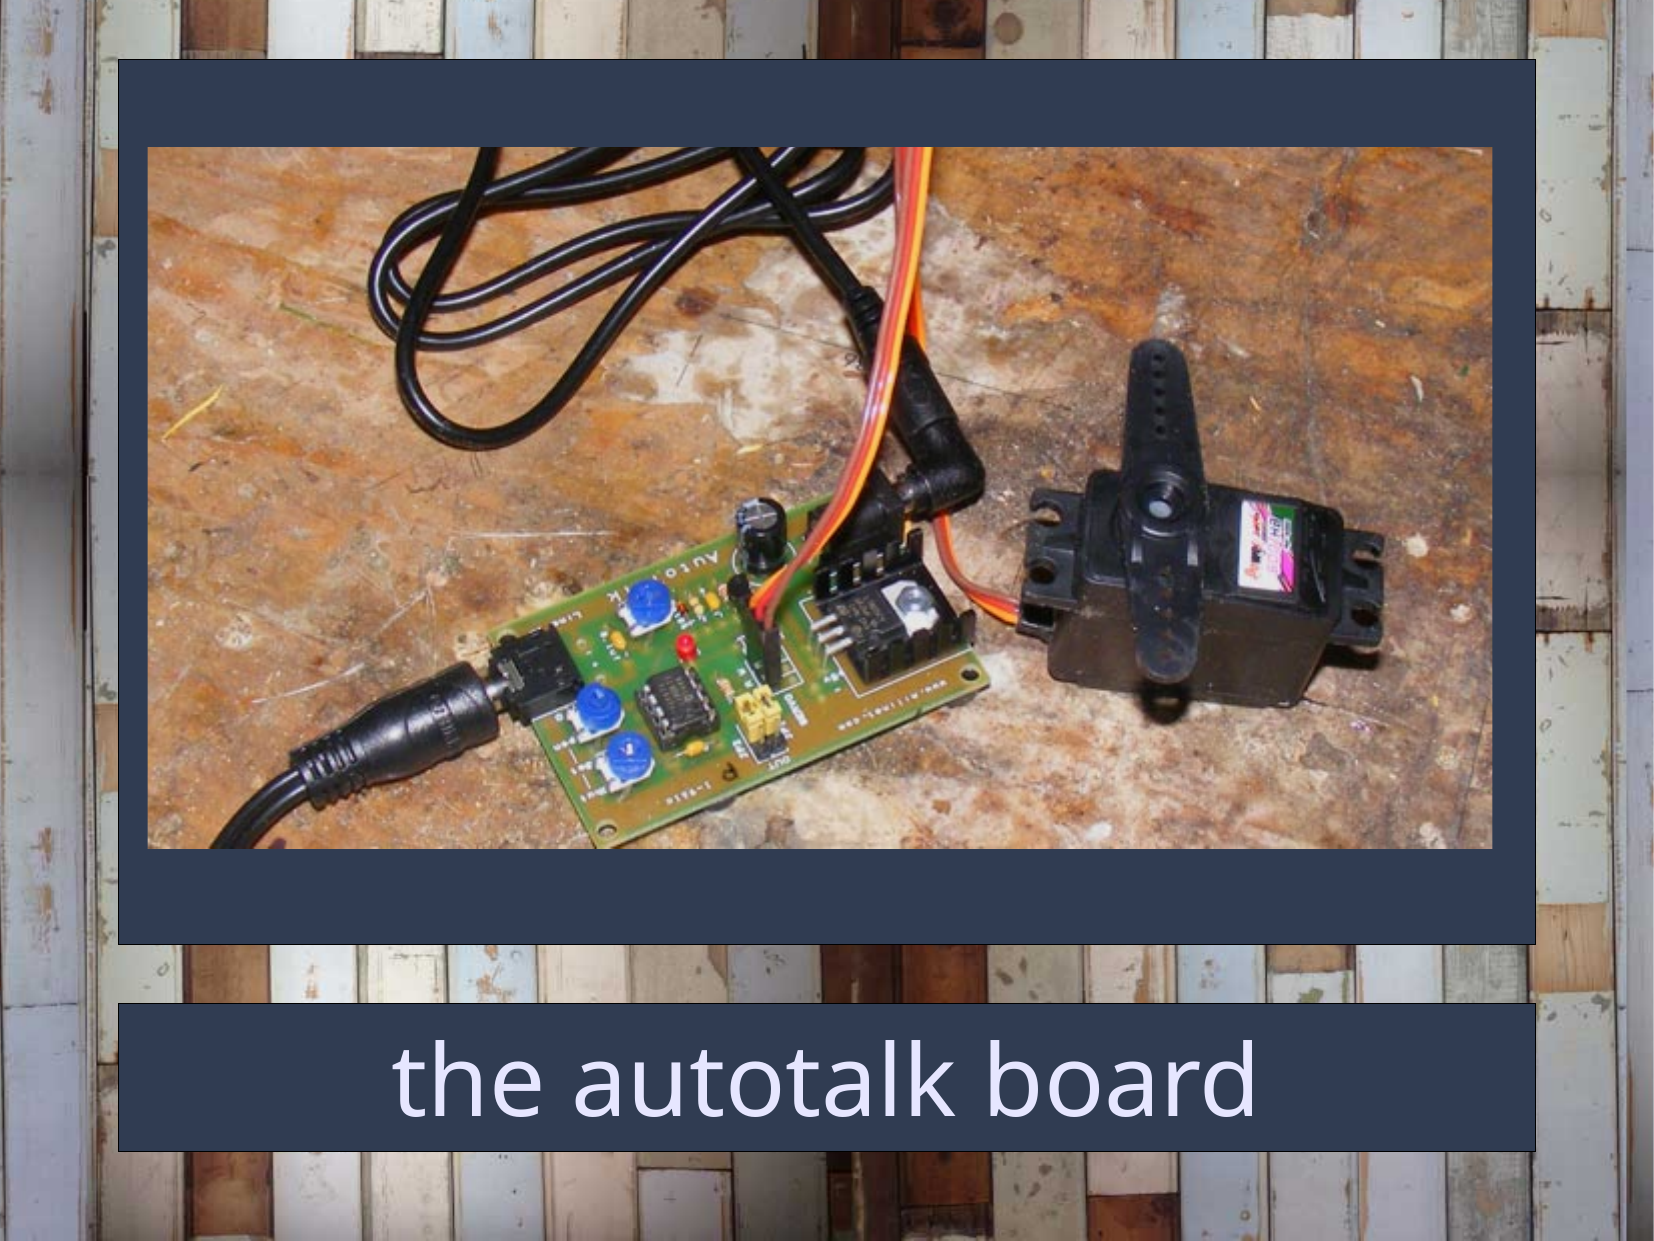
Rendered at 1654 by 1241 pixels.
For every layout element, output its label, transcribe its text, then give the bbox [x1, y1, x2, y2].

text_box [118, 59, 1536, 945]
picture [0, 0, 1654, 1241]
text_box the autotalk board [118, 1003, 1536, 1152]
